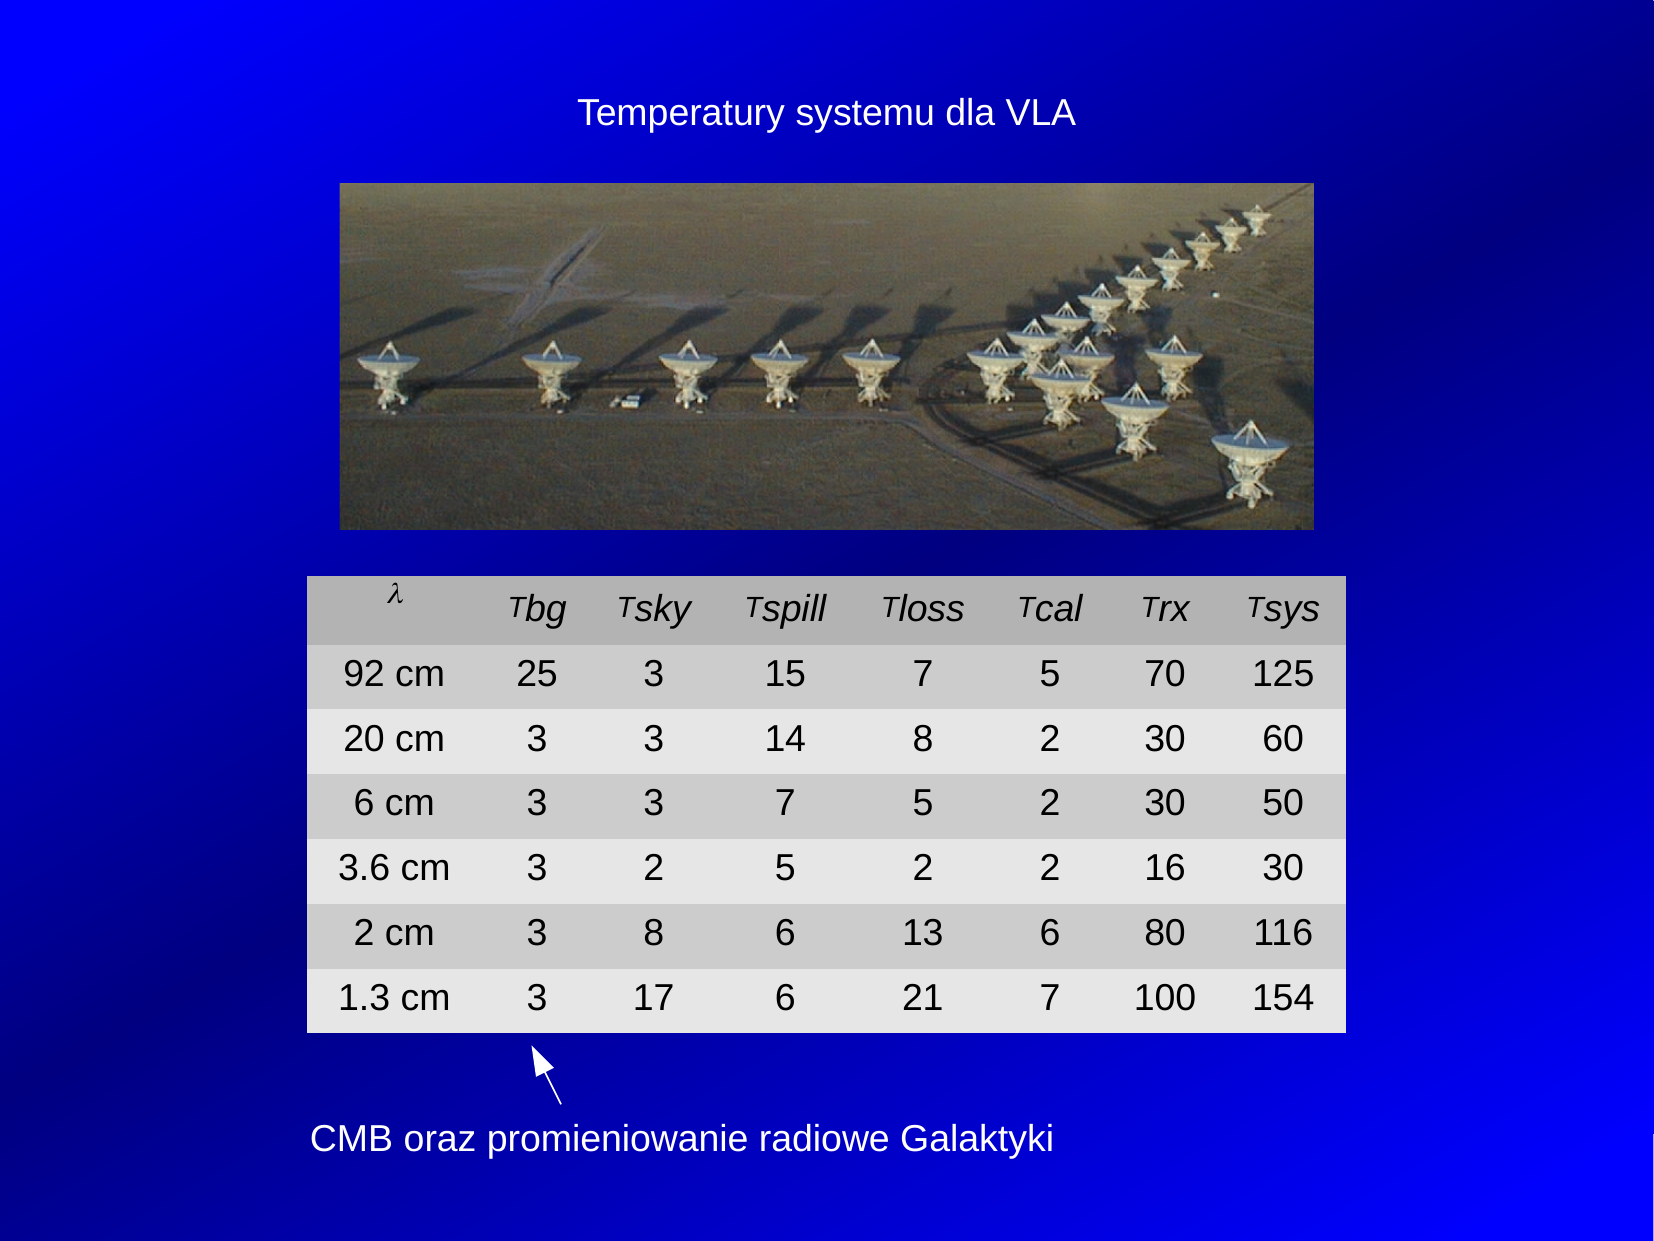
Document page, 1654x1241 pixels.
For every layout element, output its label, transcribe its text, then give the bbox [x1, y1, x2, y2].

table_header Tbg [481, 576, 593, 645]
table_cell 3 [593, 774, 715, 839]
table_cell 1.3 cm [307, 969, 481, 1033]
table_cell 30 [1110, 709, 1220, 774]
table_cell 30 [1110, 774, 1220, 839]
table_cell 14 [715, 709, 856, 774]
table_cell 3 [481, 774, 593, 839]
table_cell 7 [715, 774, 856, 839]
table_cell 20 cm [307, 709, 481, 774]
table_cell 70 [1110, 645, 1220, 709]
table_cell 2 [593, 839, 715, 904]
table_header Tsys [1220, 576, 1346, 645]
picture [339, 183, 1314, 530]
table_cell 8 [856, 709, 990, 774]
table_header Tloss [856, 576, 990, 645]
table_cell 6 cm [307, 774, 481, 839]
table_cell 2 cm [307, 904, 481, 969]
table_cell 6 [715, 969, 856, 1033]
table_cell 5 [856, 774, 990, 839]
table_cell 2 [990, 709, 1110, 774]
table_cell 3.6 cm [307, 839, 481, 904]
table_header Tspill [715, 576, 856, 645]
text_box CMB oraz promieniowanie radiowe Galaktyki [295, 1110, 1070, 1168]
table_cell 116 [1220, 904, 1346, 969]
table_cell 3 [481, 839, 593, 904]
table_header l [307, 576, 481, 645]
table_cell 21 [856, 969, 990, 1033]
table_cell 17 [593, 969, 715, 1033]
table_header Tcal [990, 576, 1110, 645]
table_cell 3 [593, 645, 715, 709]
table_cell 6 [990, 904, 1110, 969]
table_cell 2 [990, 774, 1110, 839]
table_cell 3 [593, 709, 715, 774]
table_cell 7 [856, 645, 990, 709]
table_cell 3 [481, 709, 593, 774]
table_cell 125 [1220, 645, 1346, 709]
table_cell 13 [856, 904, 990, 969]
table_cell 2 [856, 839, 990, 904]
table_cell 8 [593, 904, 715, 969]
table_cell 92 cm [307, 645, 481, 709]
table_cell 5 [990, 645, 1110, 709]
table_cell 7 [990, 969, 1110, 1033]
table_cell 50 [1220, 774, 1346, 839]
table_cell 80 [1110, 904, 1220, 969]
table_cell 3 [481, 969, 593, 1033]
table_cell 154 [1220, 969, 1346, 1033]
table_cell 2 [990, 839, 1110, 904]
table_cell 6 [715, 904, 856, 969]
table_cell 5 [715, 839, 856, 904]
table_cell 15 [715, 645, 856, 709]
table_cell 16 [1110, 839, 1220, 904]
table_cell 100 [1110, 969, 1220, 1033]
text_box Temperatury systemu dla VLA [562, 84, 1092, 142]
table_cell 25 [481, 645, 593, 709]
table_header Trx [1110, 576, 1220, 645]
table_cell 60 [1220, 709, 1346, 774]
table_cell 30 [1220, 839, 1346, 904]
table_cell 3 [481, 904, 593, 969]
table_header Tsky [593, 576, 715, 645]
